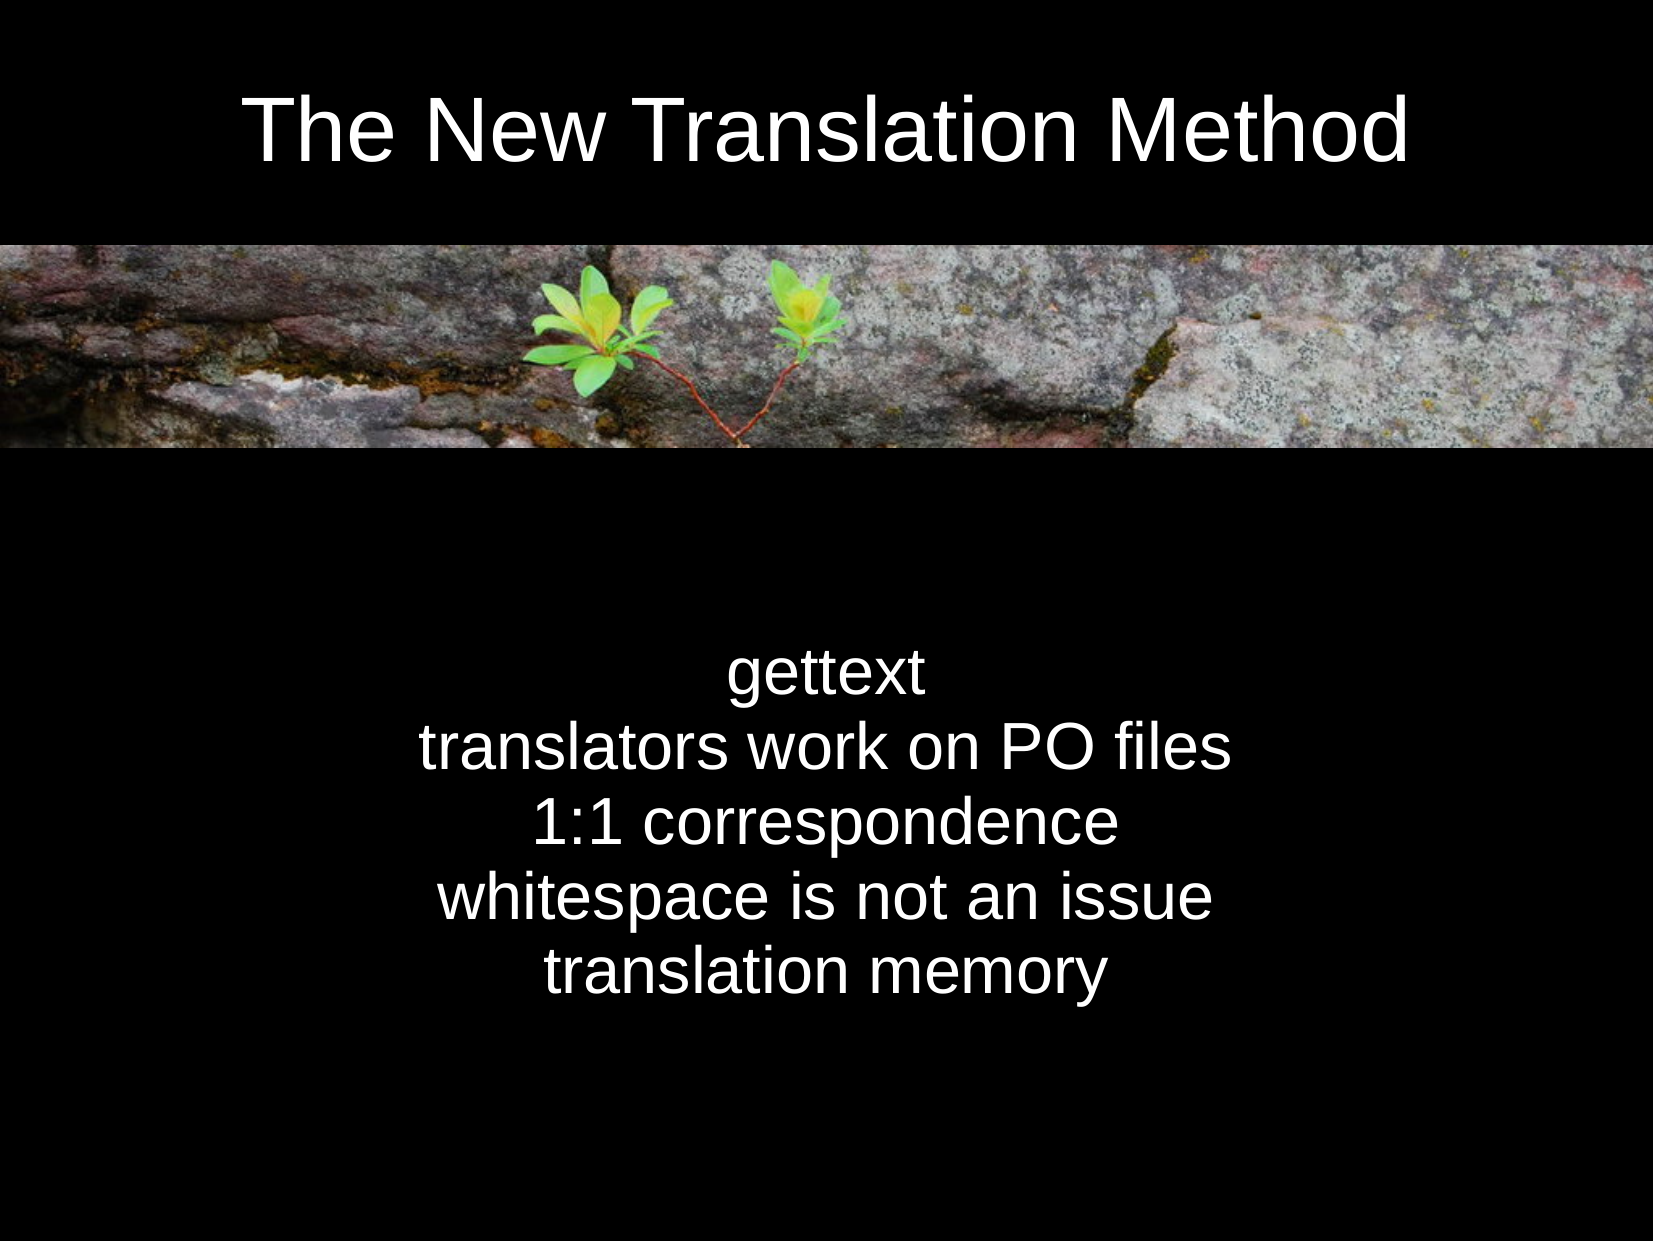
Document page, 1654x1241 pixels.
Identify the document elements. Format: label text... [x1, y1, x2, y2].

title The New Translation Method [82, 49, 1571, 211]
subtitle gettext translators work on PO files 1:1 correspondence whitespace is not an issue translation memory [82, 510, 1571, 1133]
picture [0, 245, 1653, 448]
